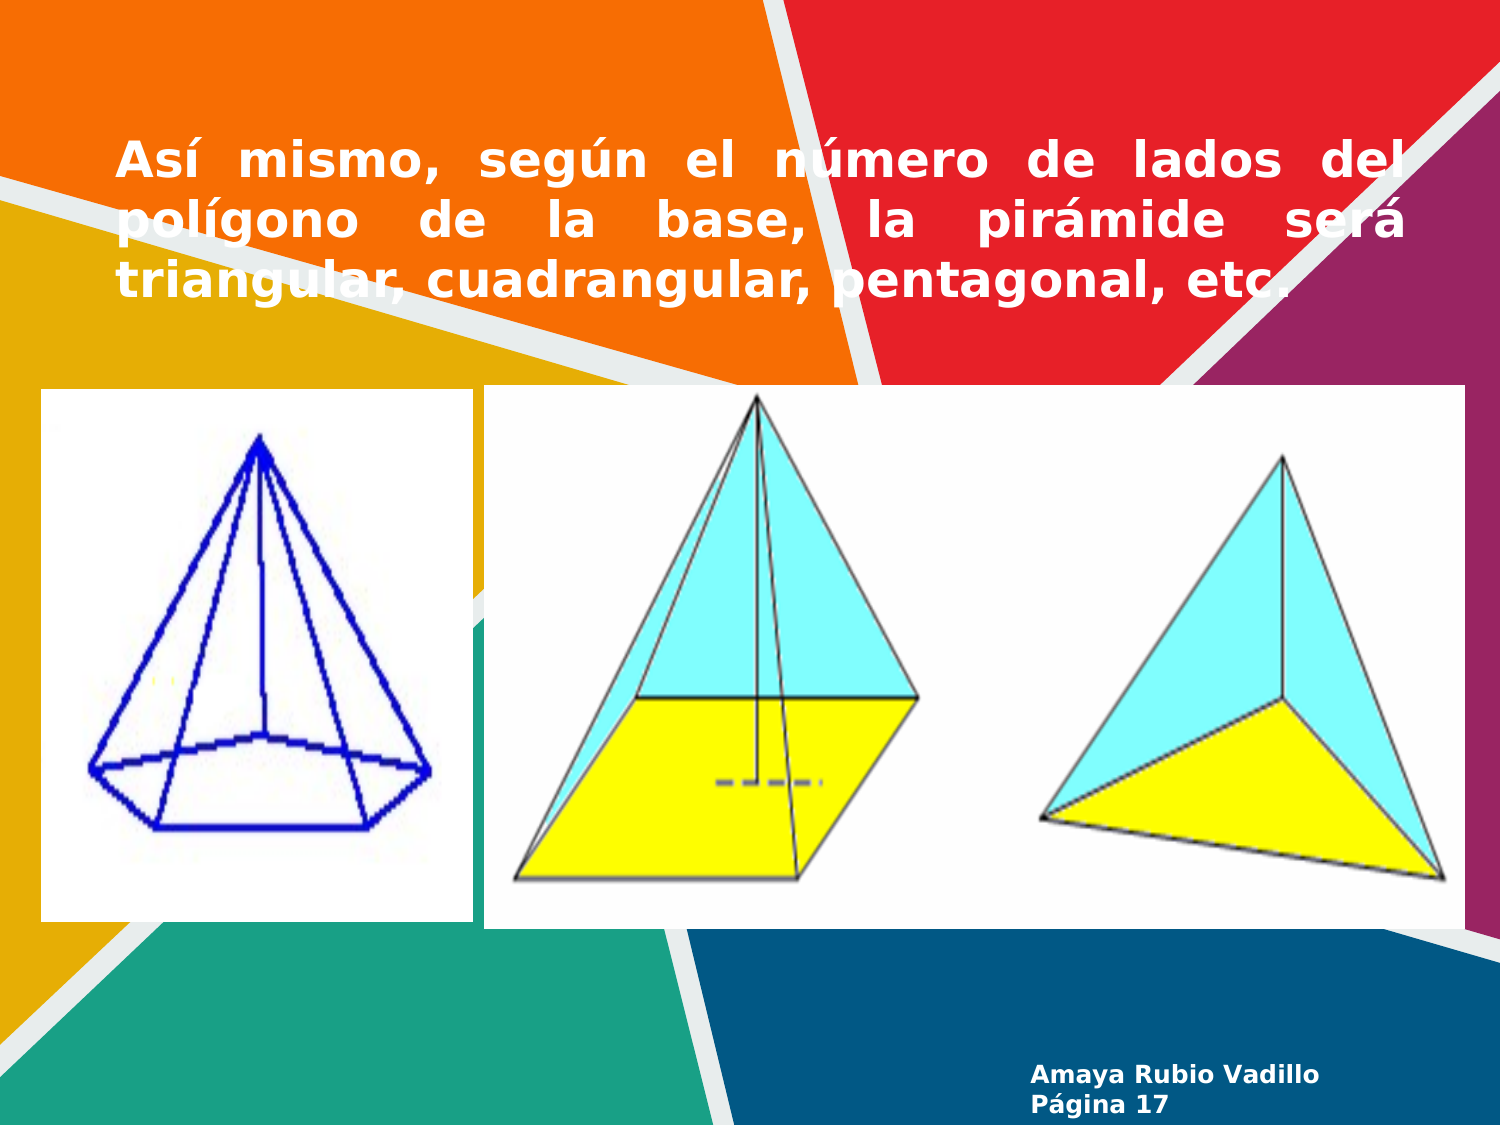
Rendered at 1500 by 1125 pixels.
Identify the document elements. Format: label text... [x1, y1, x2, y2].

text_box Amaya Rubio Vadillo Página 17 [1015, 1051, 1477, 1125]
title Así mismo, según el número de lados del polígono de la base, la pirámide será triangular, cuadrangular, pentagonal, etc. [100, 113, 1424, 315]
picture [484, 385, 1465, 929]
picture [41, 389, 473, 922]
